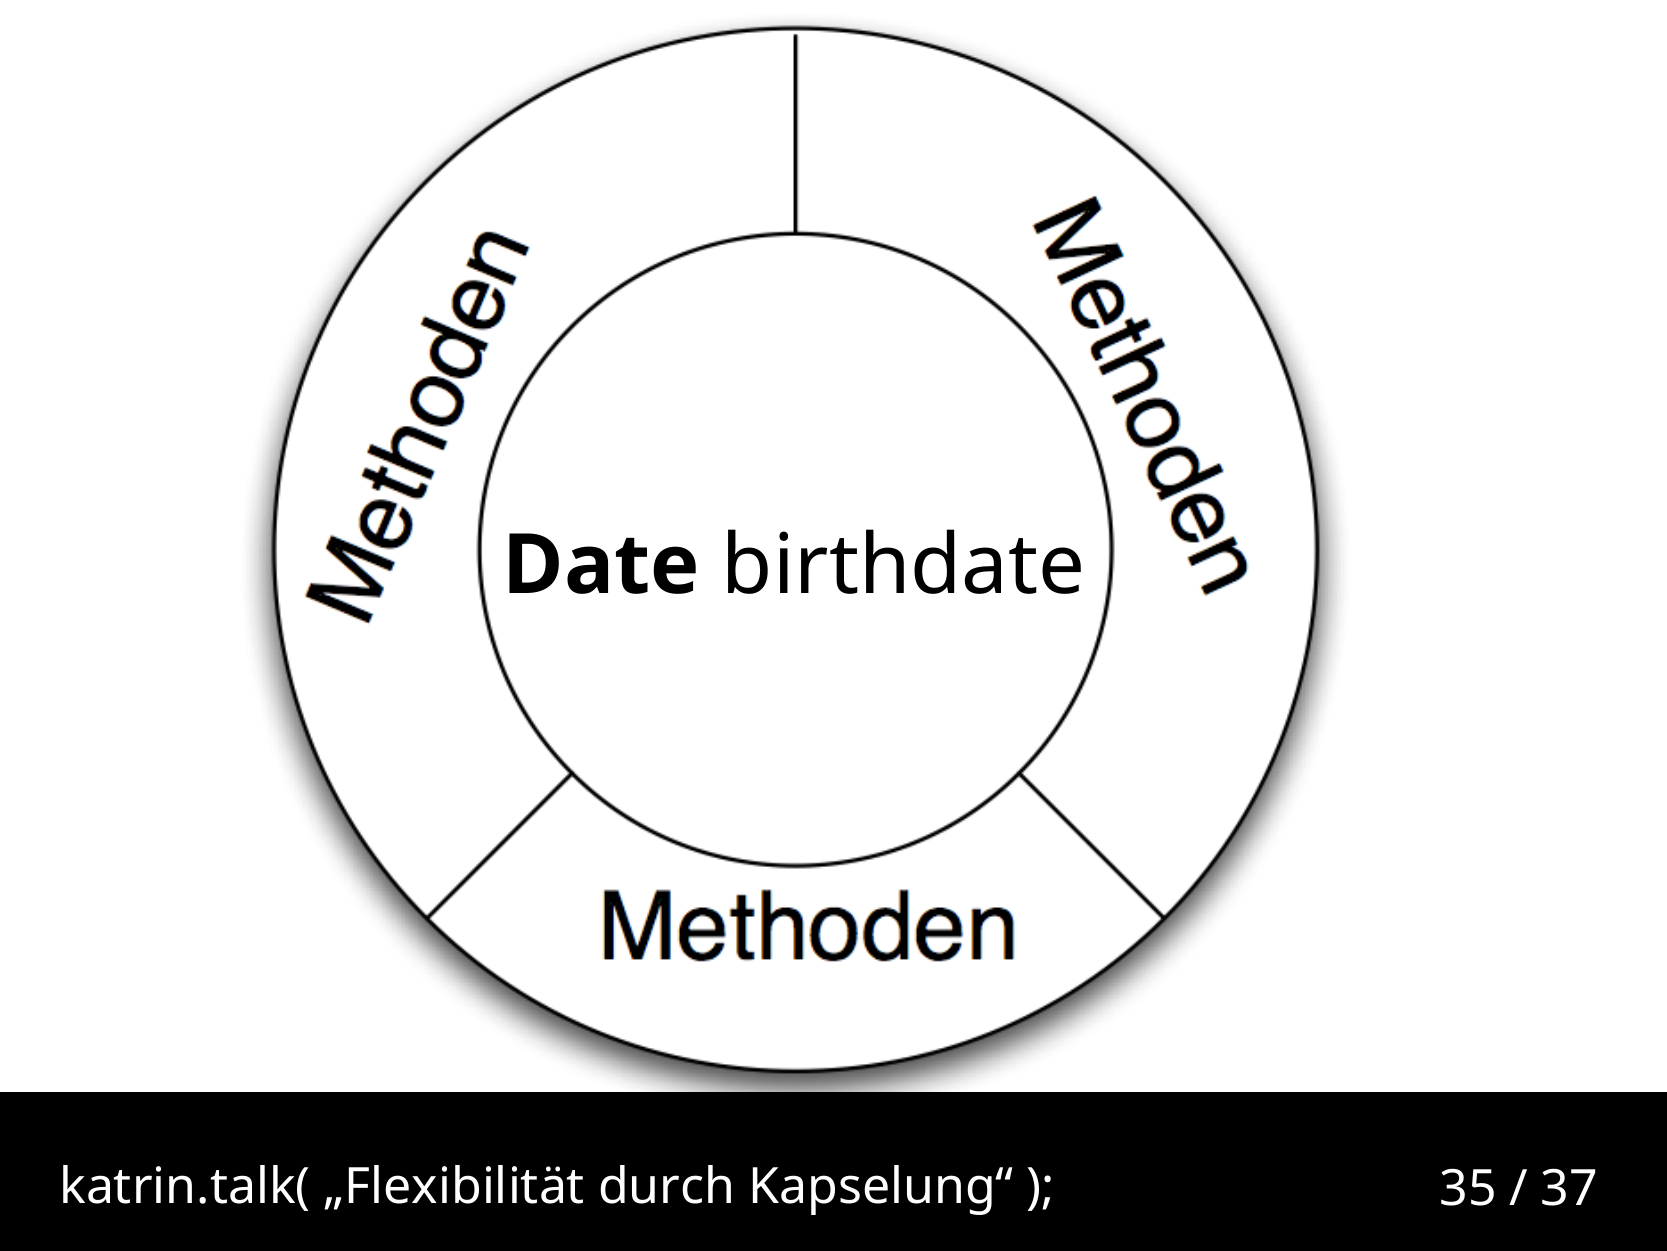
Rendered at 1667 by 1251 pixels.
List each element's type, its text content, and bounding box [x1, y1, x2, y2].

text_box Date birthdate [454, 496, 1134, 605]
text_box katrin.talk( „Flexibilität durch Kapselung“ ); [44, 1143, 1550, 1236]
picture [229, 0, 1359, 1129]
